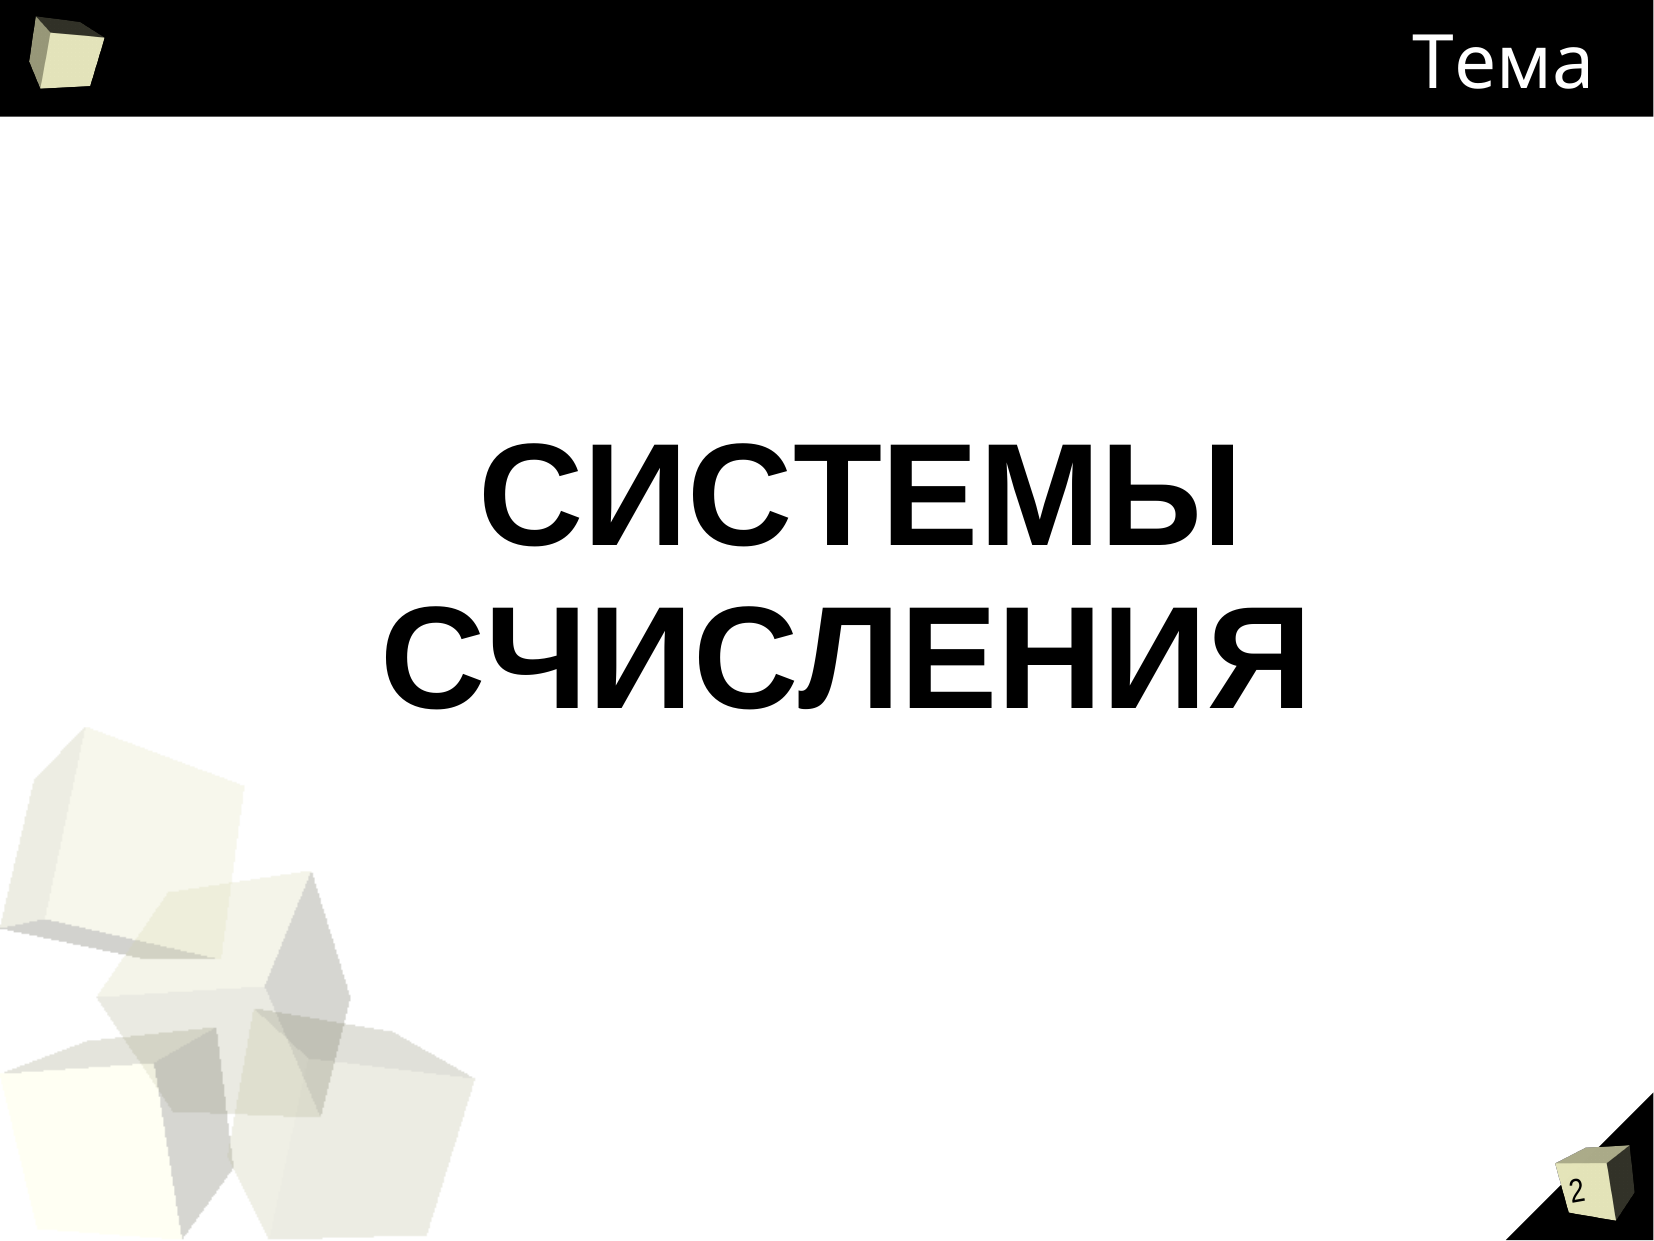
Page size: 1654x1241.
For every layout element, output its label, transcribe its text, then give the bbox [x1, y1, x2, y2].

picture [0, 726, 477, 1241]
list СИСТЕМЫ СЧИСЛЕНИЯ [295, 413, 1328, 1023]
title Тема [118, 0, 1595, 119]
